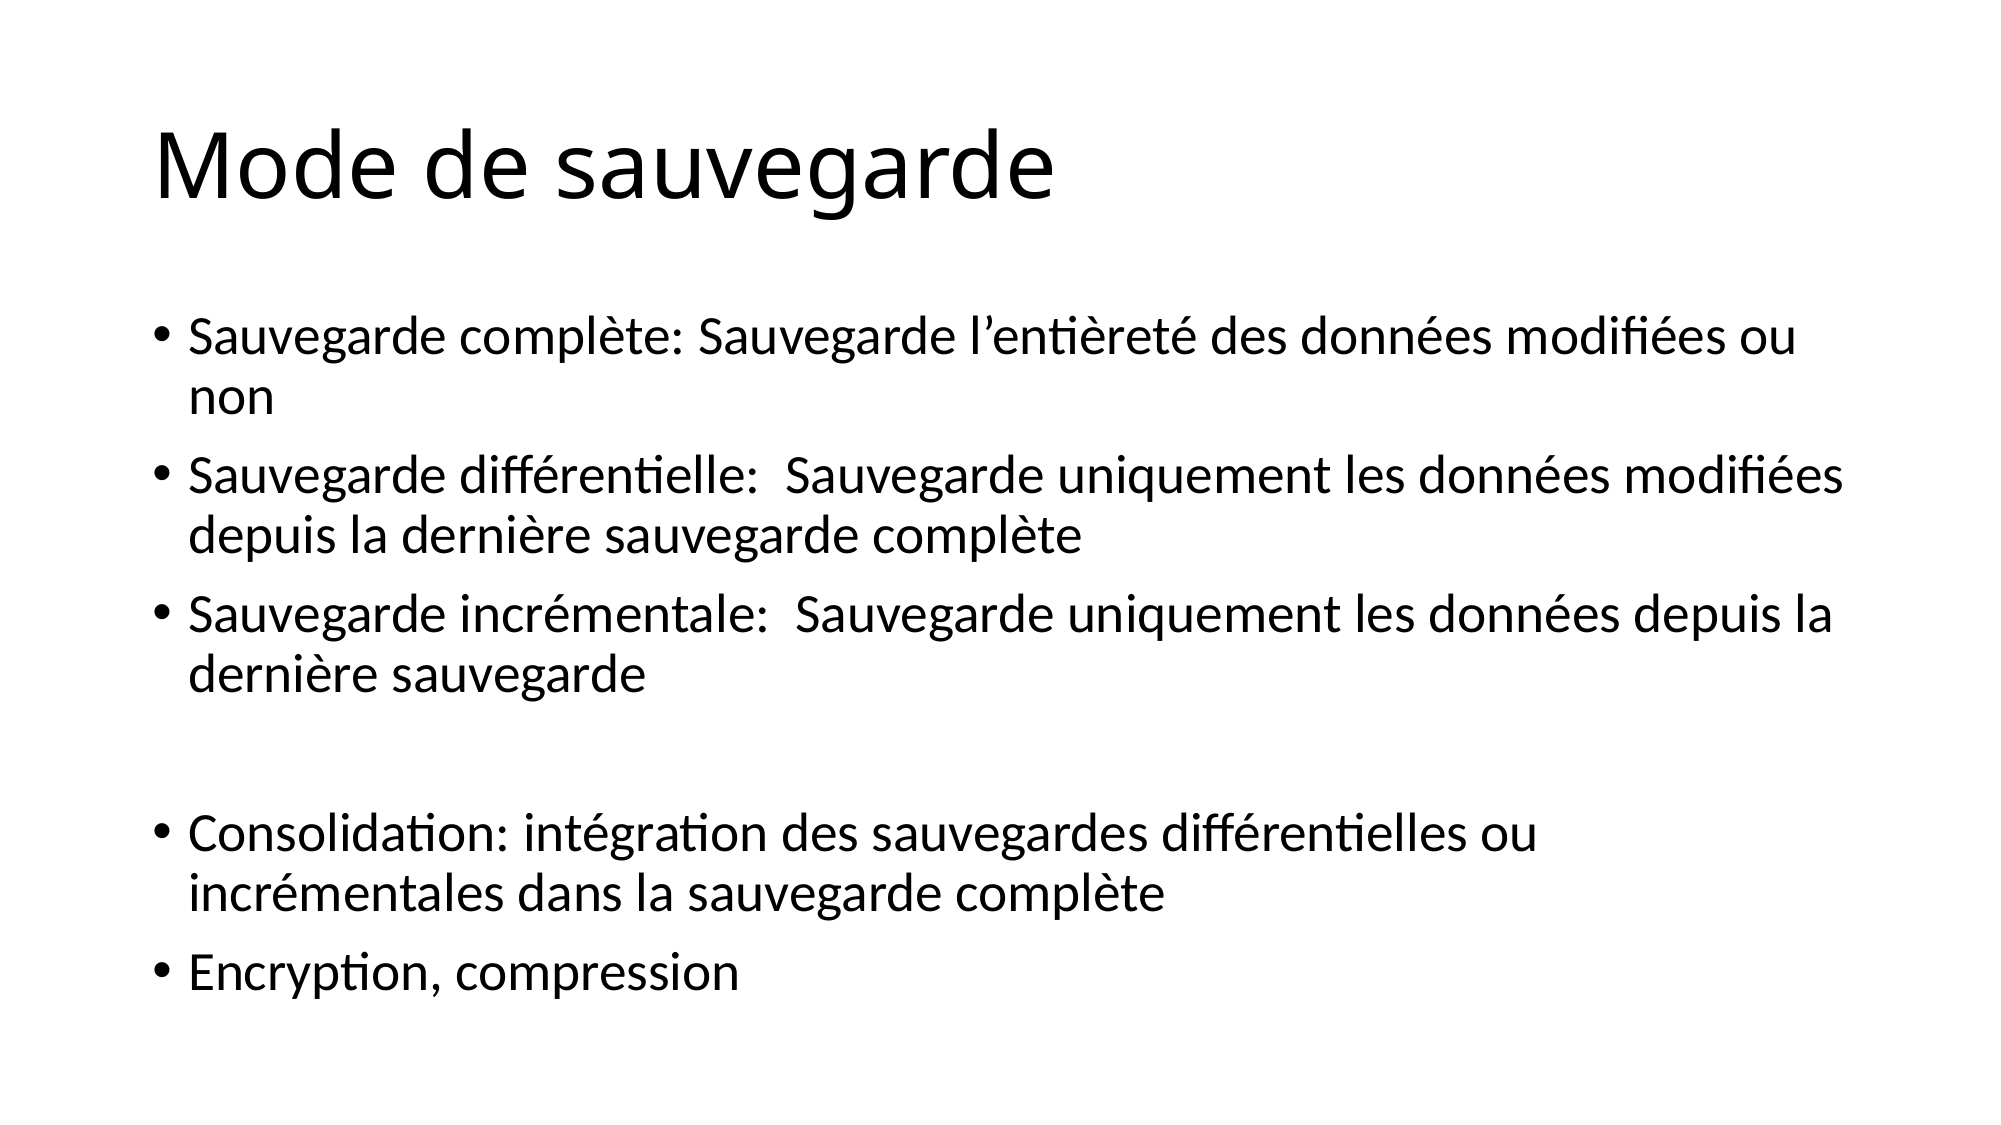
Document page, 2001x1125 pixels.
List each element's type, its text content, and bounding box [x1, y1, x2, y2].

list Sauvegarde complète: Sauvegarde l’entièreté des données modifiées ou non Sauvegarde différentielle: Sauvegarde uniquement les données modifiées depuis la dernière sauvegarde complète Sauvegarde incrémentale: Sauvegarde uniquement les données depuis la dernière sauvegarde Consolidation: intégration des sauvegardes différentielles ou incrémentales dans la sauvegarde complète Encryption, compression [137, 299, 1863, 1014]
title Mode de sauvegarde [137, 59, 1863, 278]
